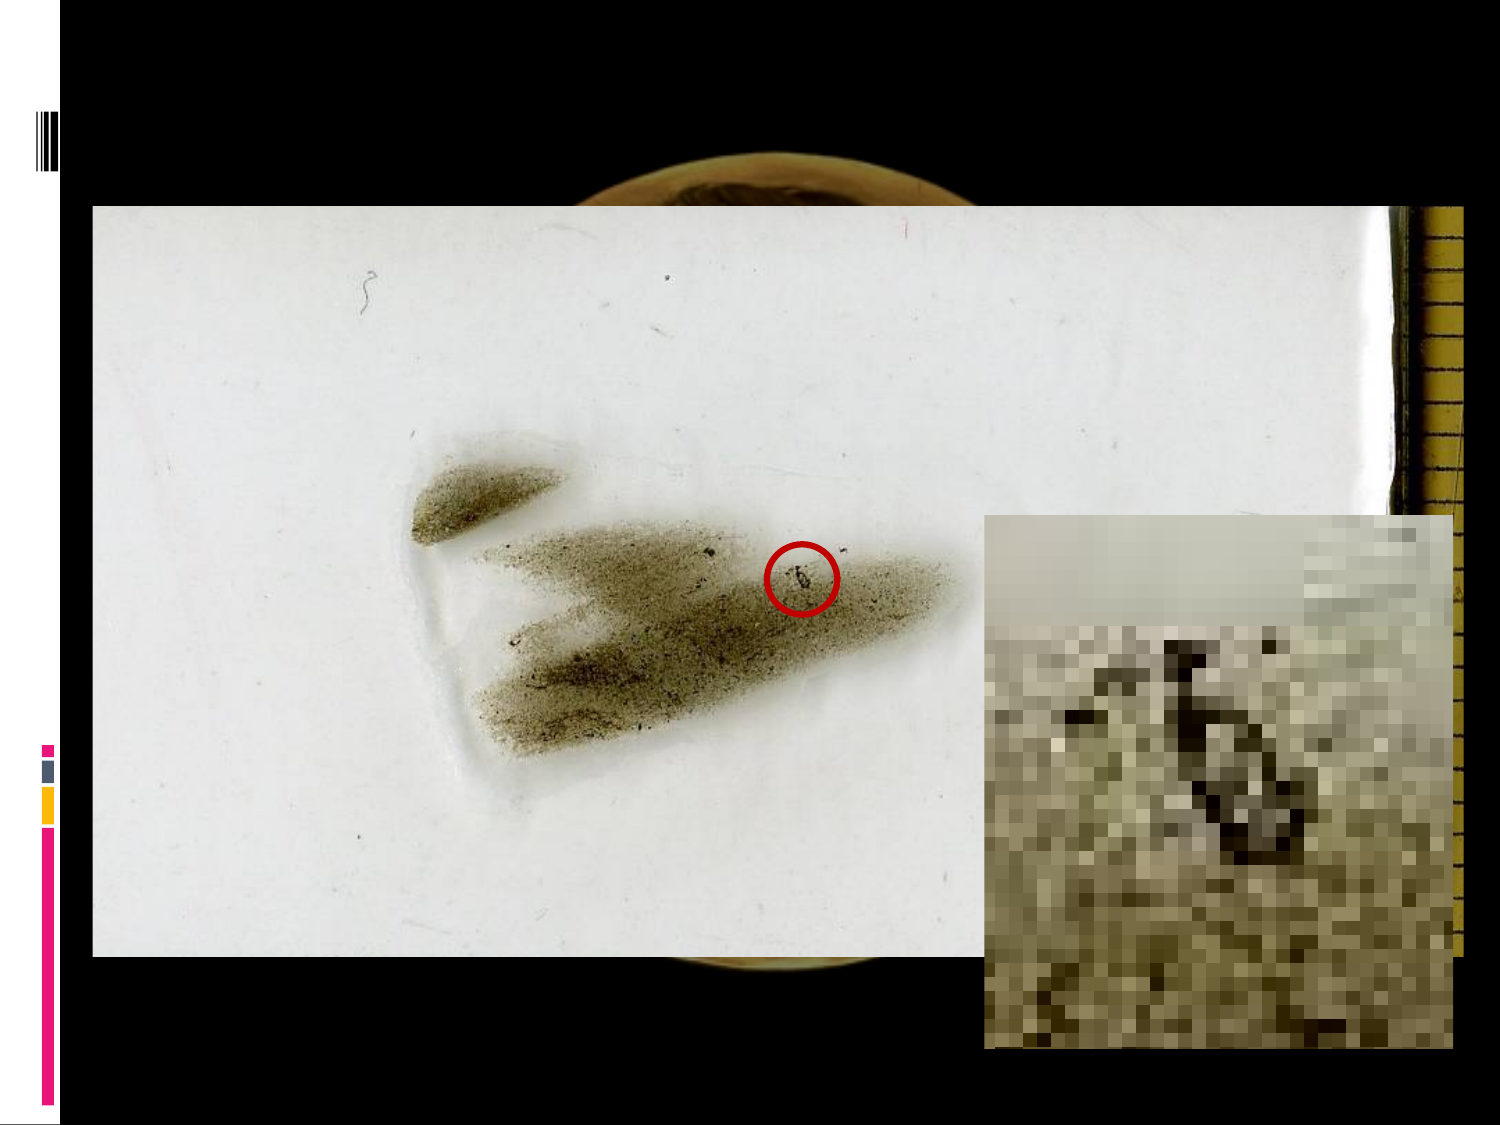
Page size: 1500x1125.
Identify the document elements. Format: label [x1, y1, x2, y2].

picture [92, 149, 1464, 1049]
